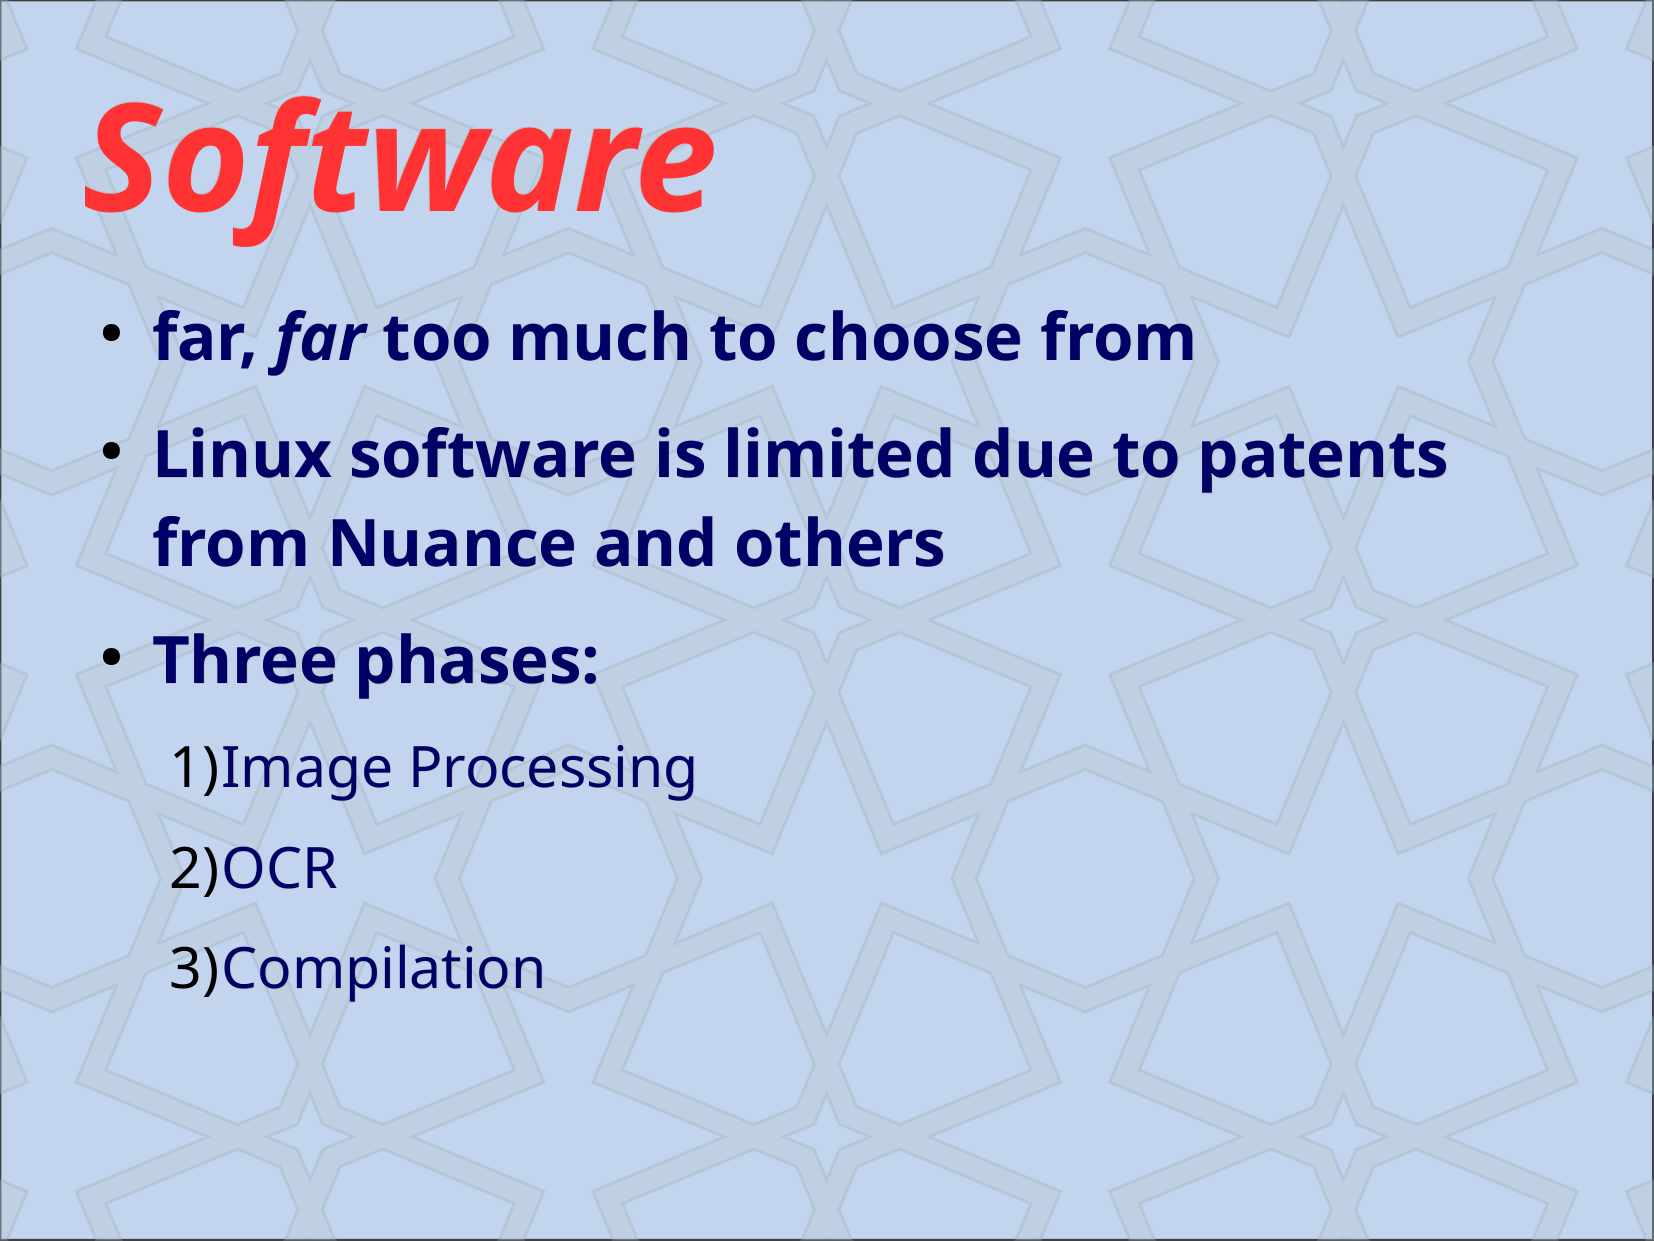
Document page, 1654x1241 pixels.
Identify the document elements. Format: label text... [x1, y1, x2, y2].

list far, far too much to choose from Linux software is limited due to patents from Nuance and others Three phases: Image Processing OCR Compilation [82, 290, 1571, 1010]
title Software [82, 49, 1571, 257]
